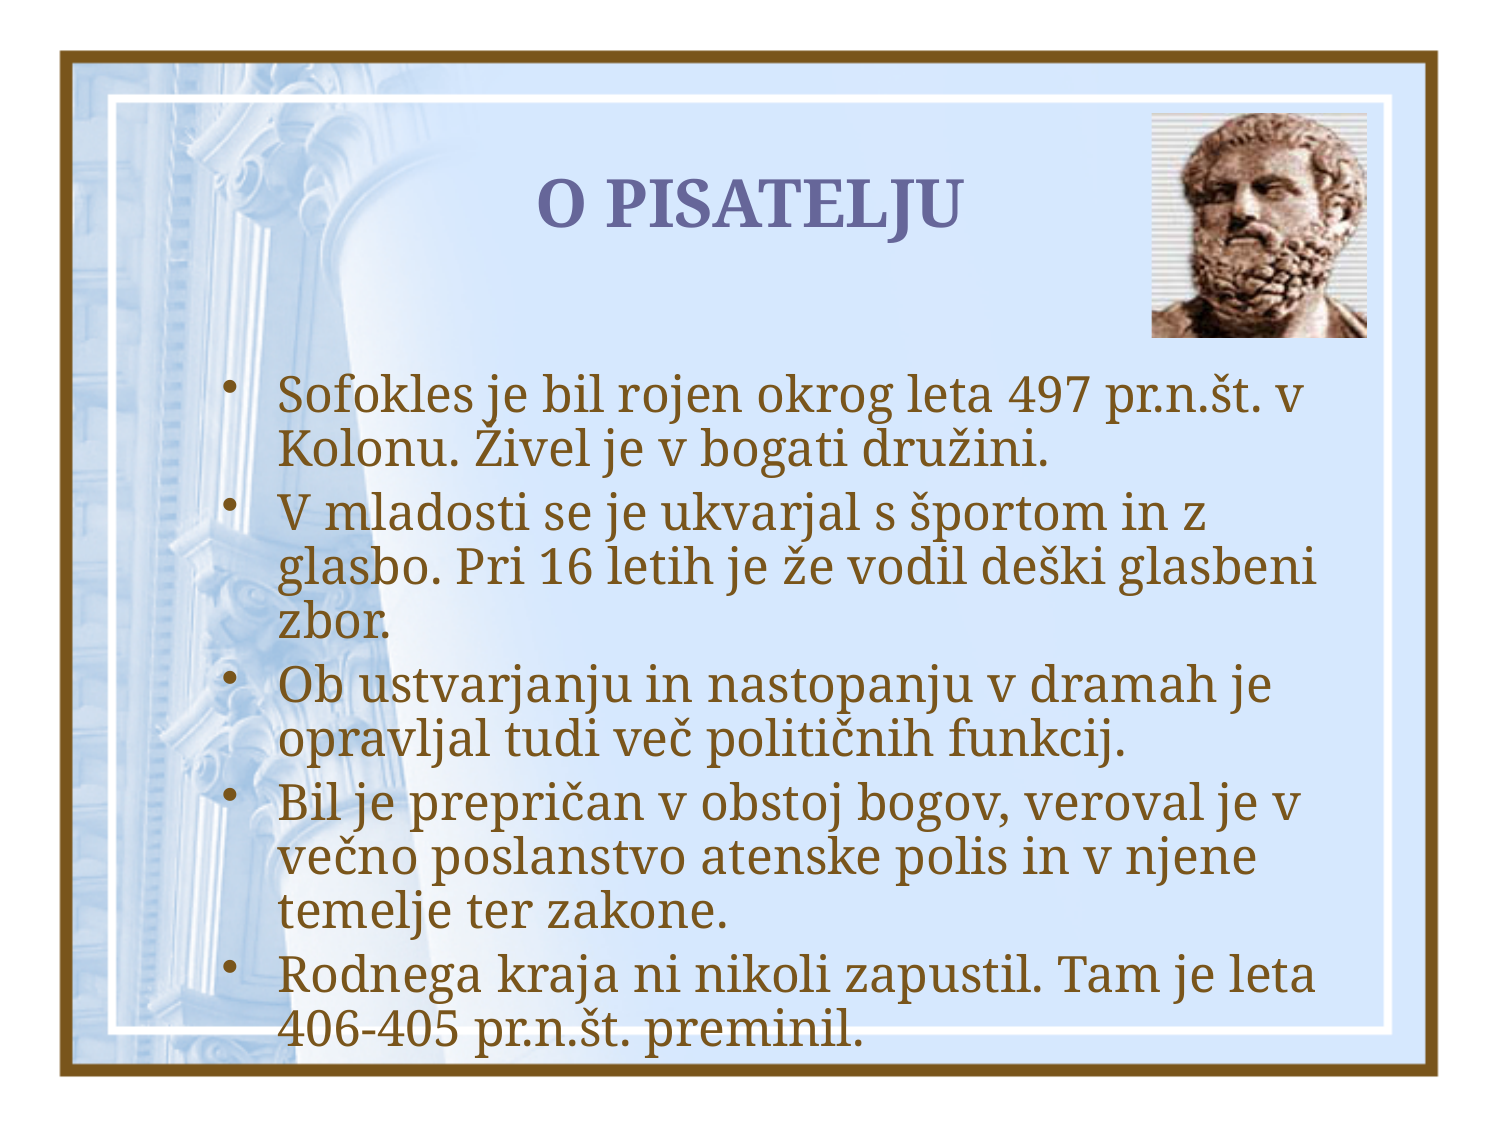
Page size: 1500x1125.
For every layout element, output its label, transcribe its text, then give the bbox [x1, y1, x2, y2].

list Sofokles je bil rojen okrog leta 497 pr.n.št. v Kolonu. Živel je v bogati družini. V mladosti se je ukvarjal s športom in z glasbo. Pri 16 letih je že vodil deški glasbeni zbor. Ob ustvarjanju in nastopanju v dramah je opravljal tudi več političnih funkcij. Bil je prepričan v obstoj bogov, veroval je v večno poslanstvo atenske polis in v njene temelje ter zakone. Rodnega kraja ni nikoli zapustil. Tam je leta 406-405 pr.n.št. preminil. [206, 361, 1400, 1059]
picture [0, 0, 1500, 1125]
title O PISATELJU [301, 125, 1201, 276]
